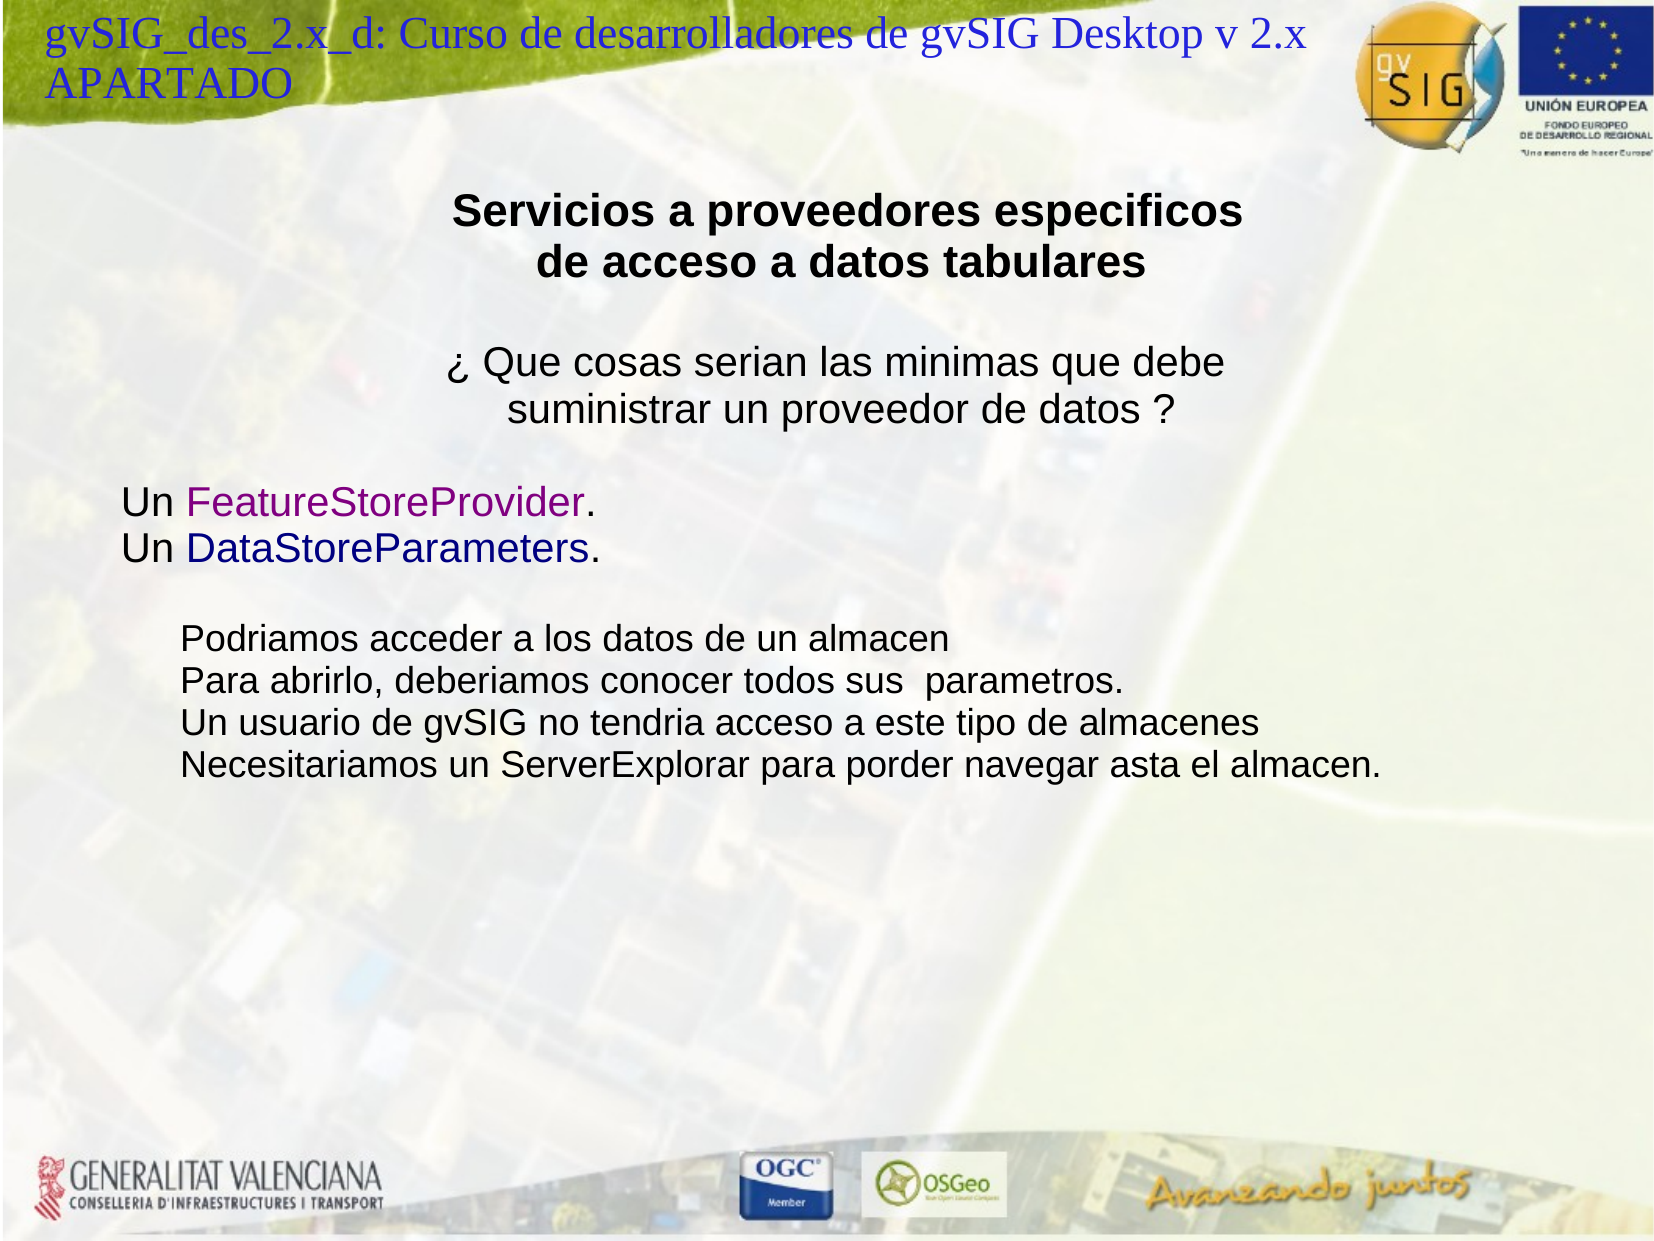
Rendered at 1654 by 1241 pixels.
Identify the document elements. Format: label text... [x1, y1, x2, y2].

picture [2, 0, 1654, 1241]
text_box Servicios a proveedores especificos de acceso a datos tabulares ¿ Que cosas serian las minimas que debe suministrar un proveedor de datos ? Un FeatureStoreProvider. Un DataStoreParameters. Podriamos acceder a los datos de un almacen Para abrirlo, deberiamos conocer todos sus parametros. Un usuario de gvSIG no tendria acceso a este tipo de almacenes Necesitariamos un ServerExplorar para porder navegar asta el almacen. [59, 177, 1625, 995]
